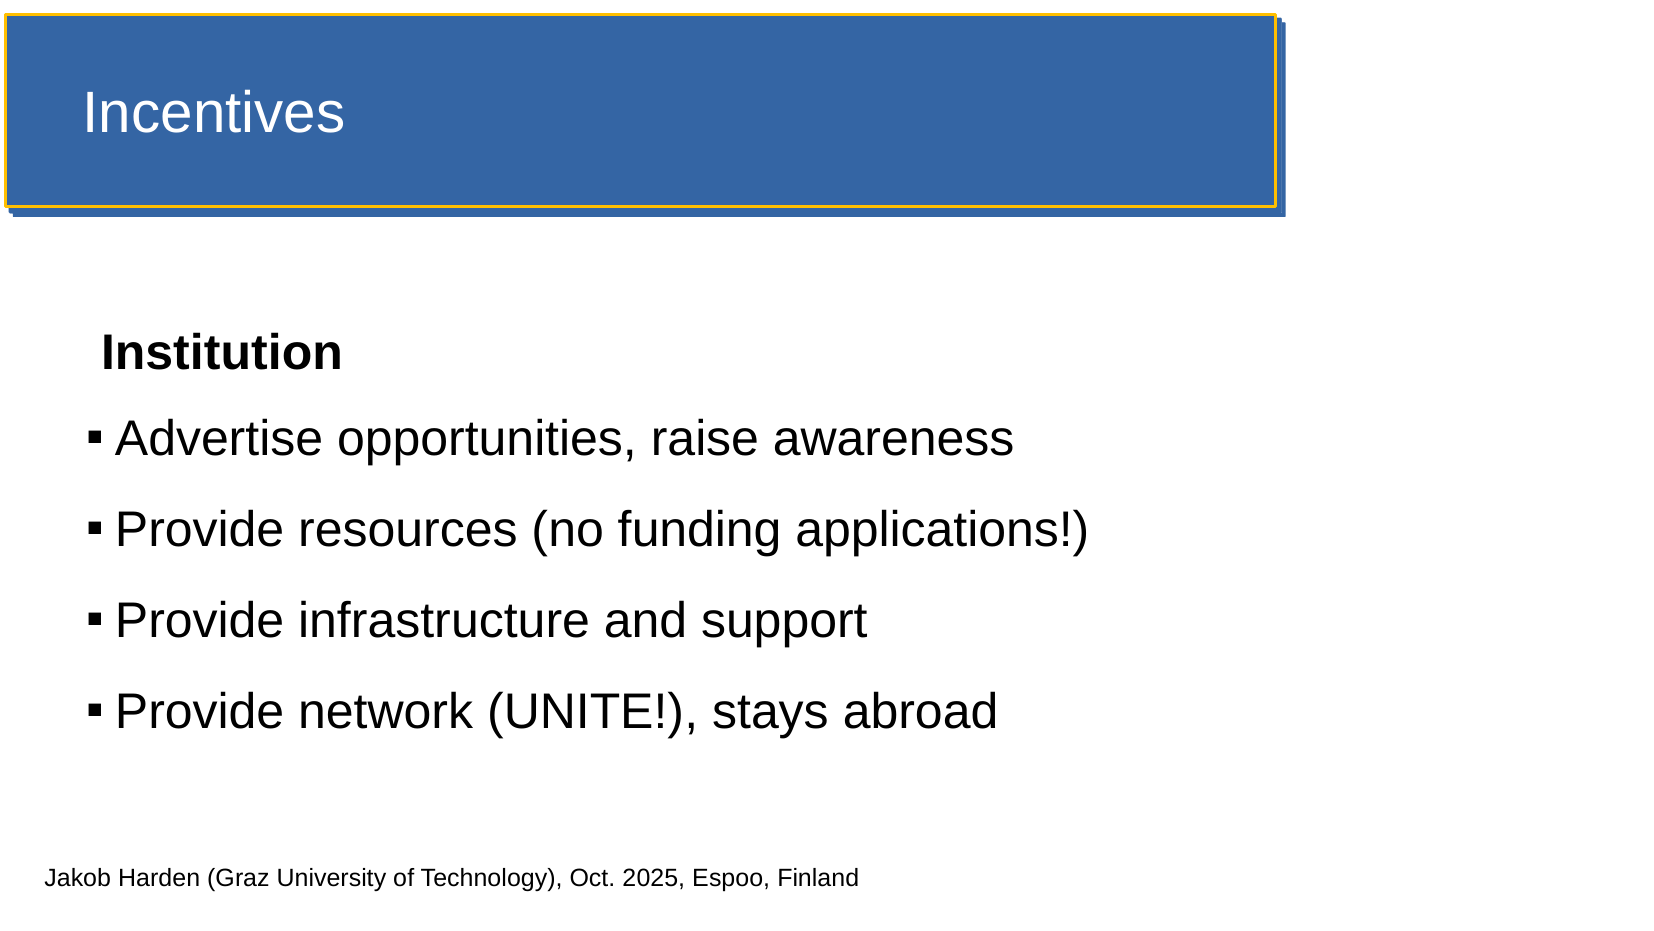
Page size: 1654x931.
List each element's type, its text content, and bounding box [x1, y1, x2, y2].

subtitle Institution Advertise opportunities, raise awareness Provide resources (no funding applications!) Provide infrastructure and support Provide network (UNITE!), stays abroad [88, 324, 1565, 796]
title Incentives [82, 35, 1235, 189]
